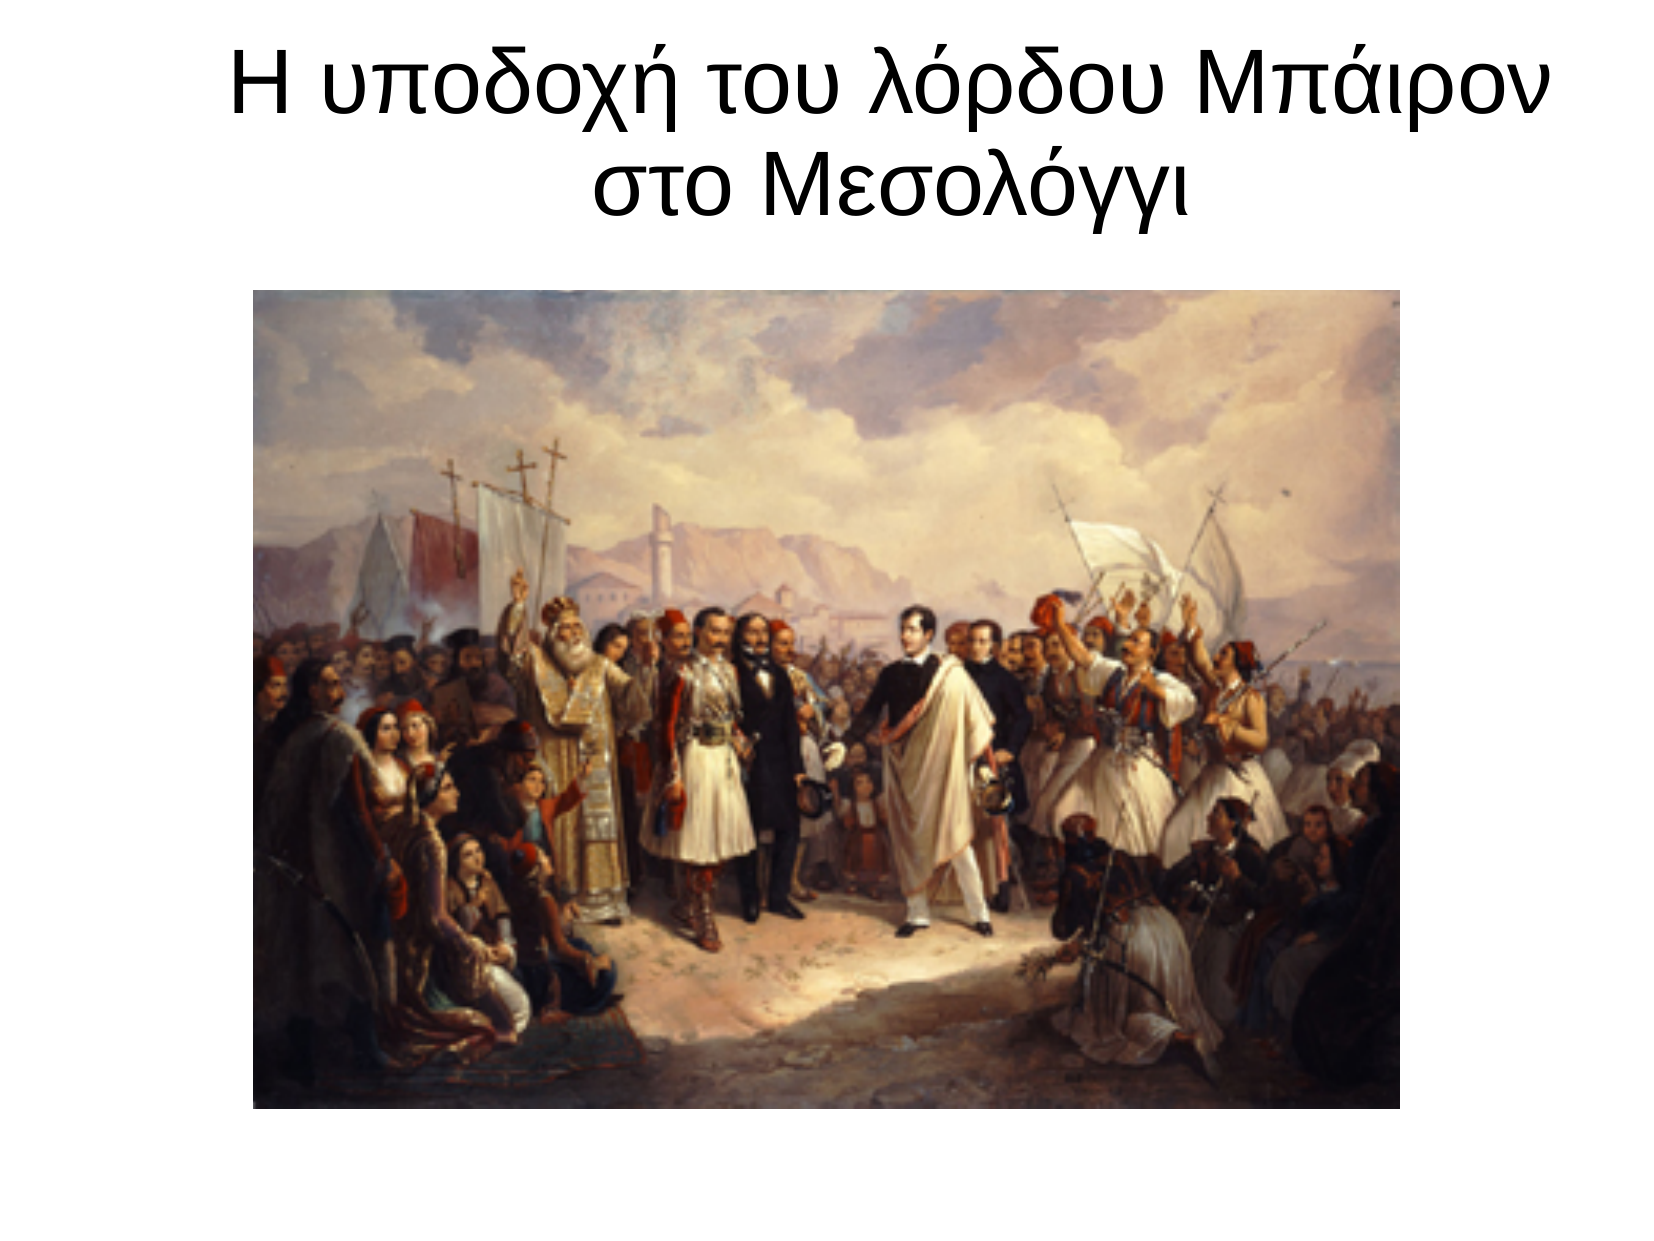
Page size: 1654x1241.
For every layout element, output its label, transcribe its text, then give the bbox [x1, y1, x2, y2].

title Η υποδοχή του λόρδου Μπάιρον στο Μεσολόγγι [147, 29, 1636, 237]
picture [253, 290, 1400, 1109]
